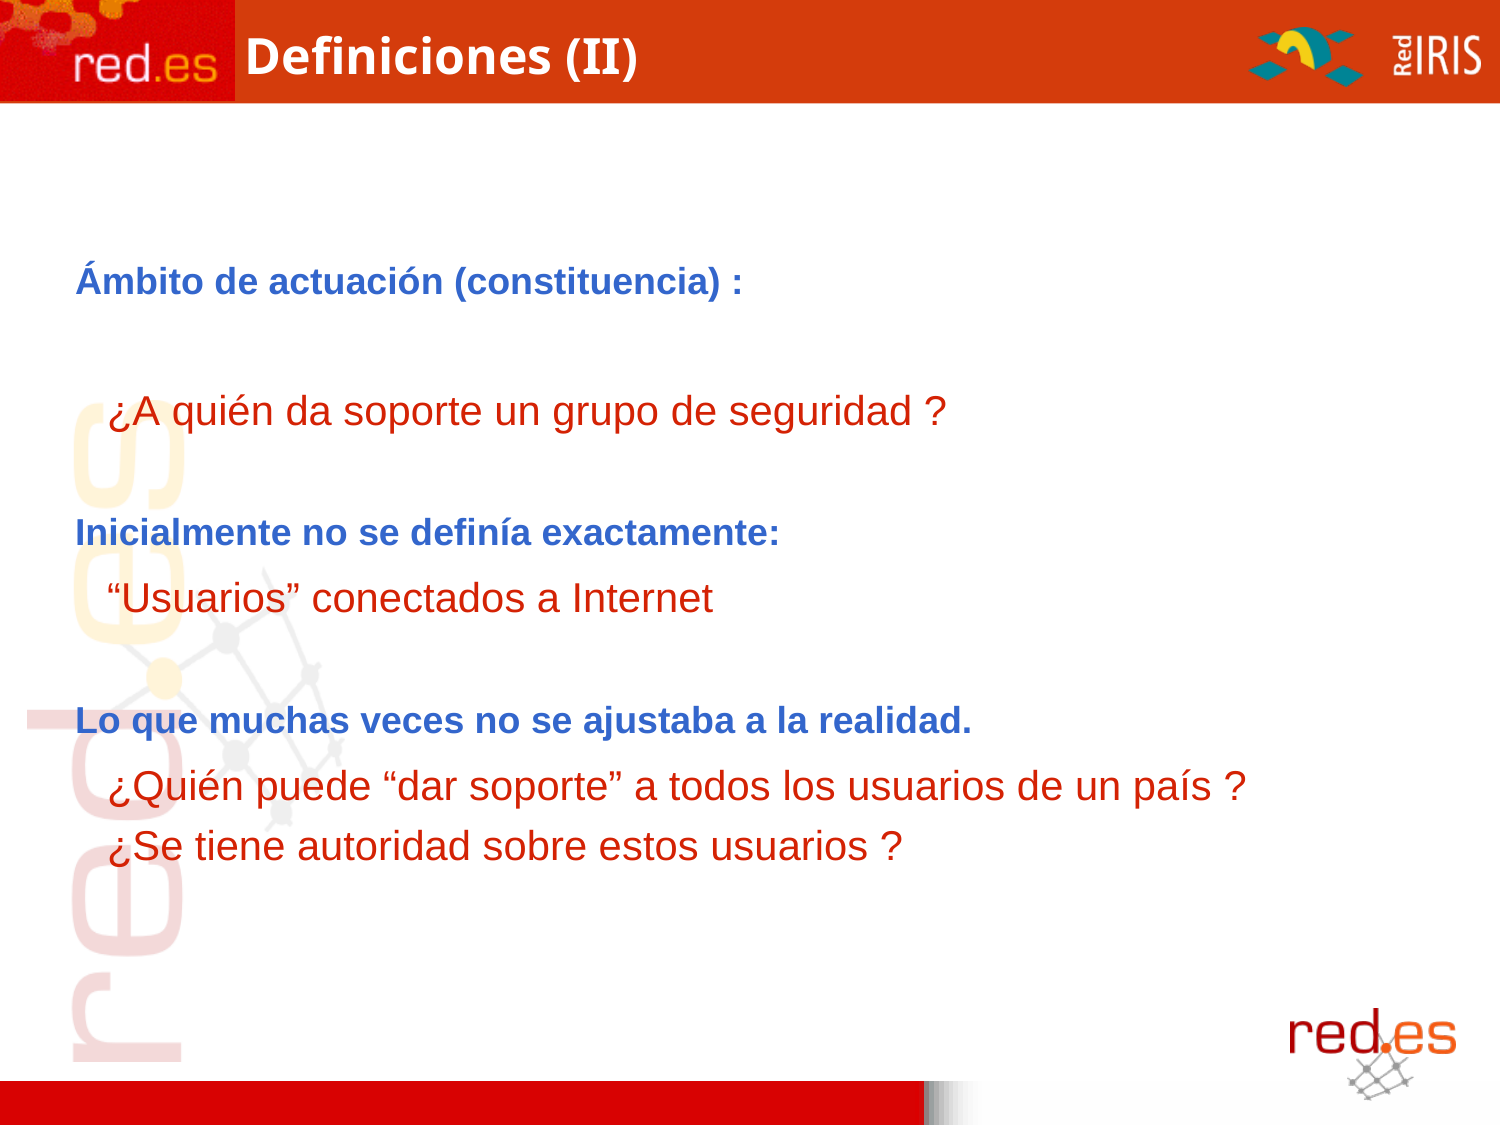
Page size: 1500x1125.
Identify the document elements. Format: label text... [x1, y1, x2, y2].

list Ámbito de actuación (constituencia) : ¿A quién da soporte un grupo de seguridad ? Inicialmente no se definía exactamente: “Usuarios” conectados a Internet Lo que muchas veces no se ajustaba a la realidad. ¿Quién puede “dar soporte” a todos los usuarios de un país ? ¿Se tiene autoridad sobre estos usuarios ? [75, 262, 1426, 1006]
picture [0, 0, 235, 101]
picture [0, 1008, 1500, 1125]
title Definiciones (II) [244, 0, 1412, 121]
picture [27, 400, 345, 1062]
picture [1412, 27, 1481, 87]
